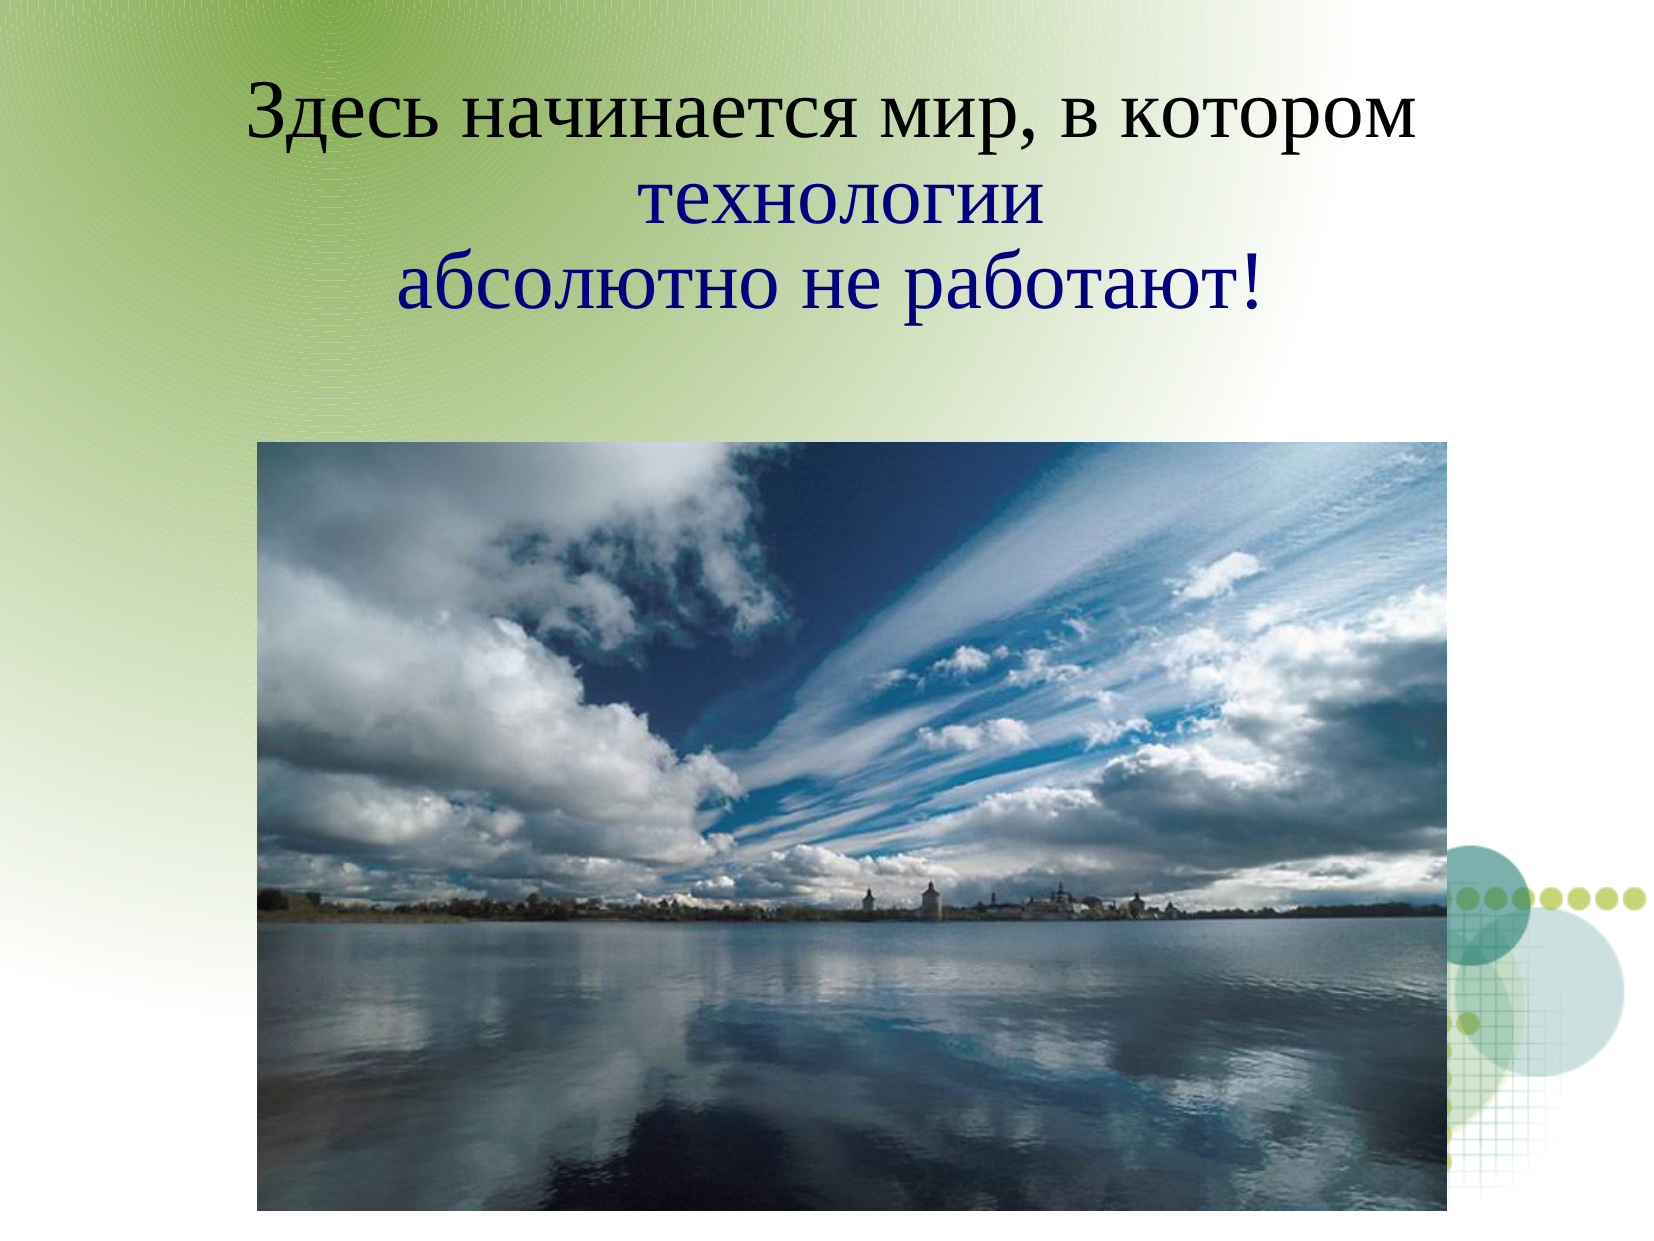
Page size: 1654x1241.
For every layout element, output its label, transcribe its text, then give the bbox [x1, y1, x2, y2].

picture [257, 442, 1654, 1211]
text_box Здесь начинается мир, в котором технологии абсолютно не работают! [230, 61, 1433, 334]
